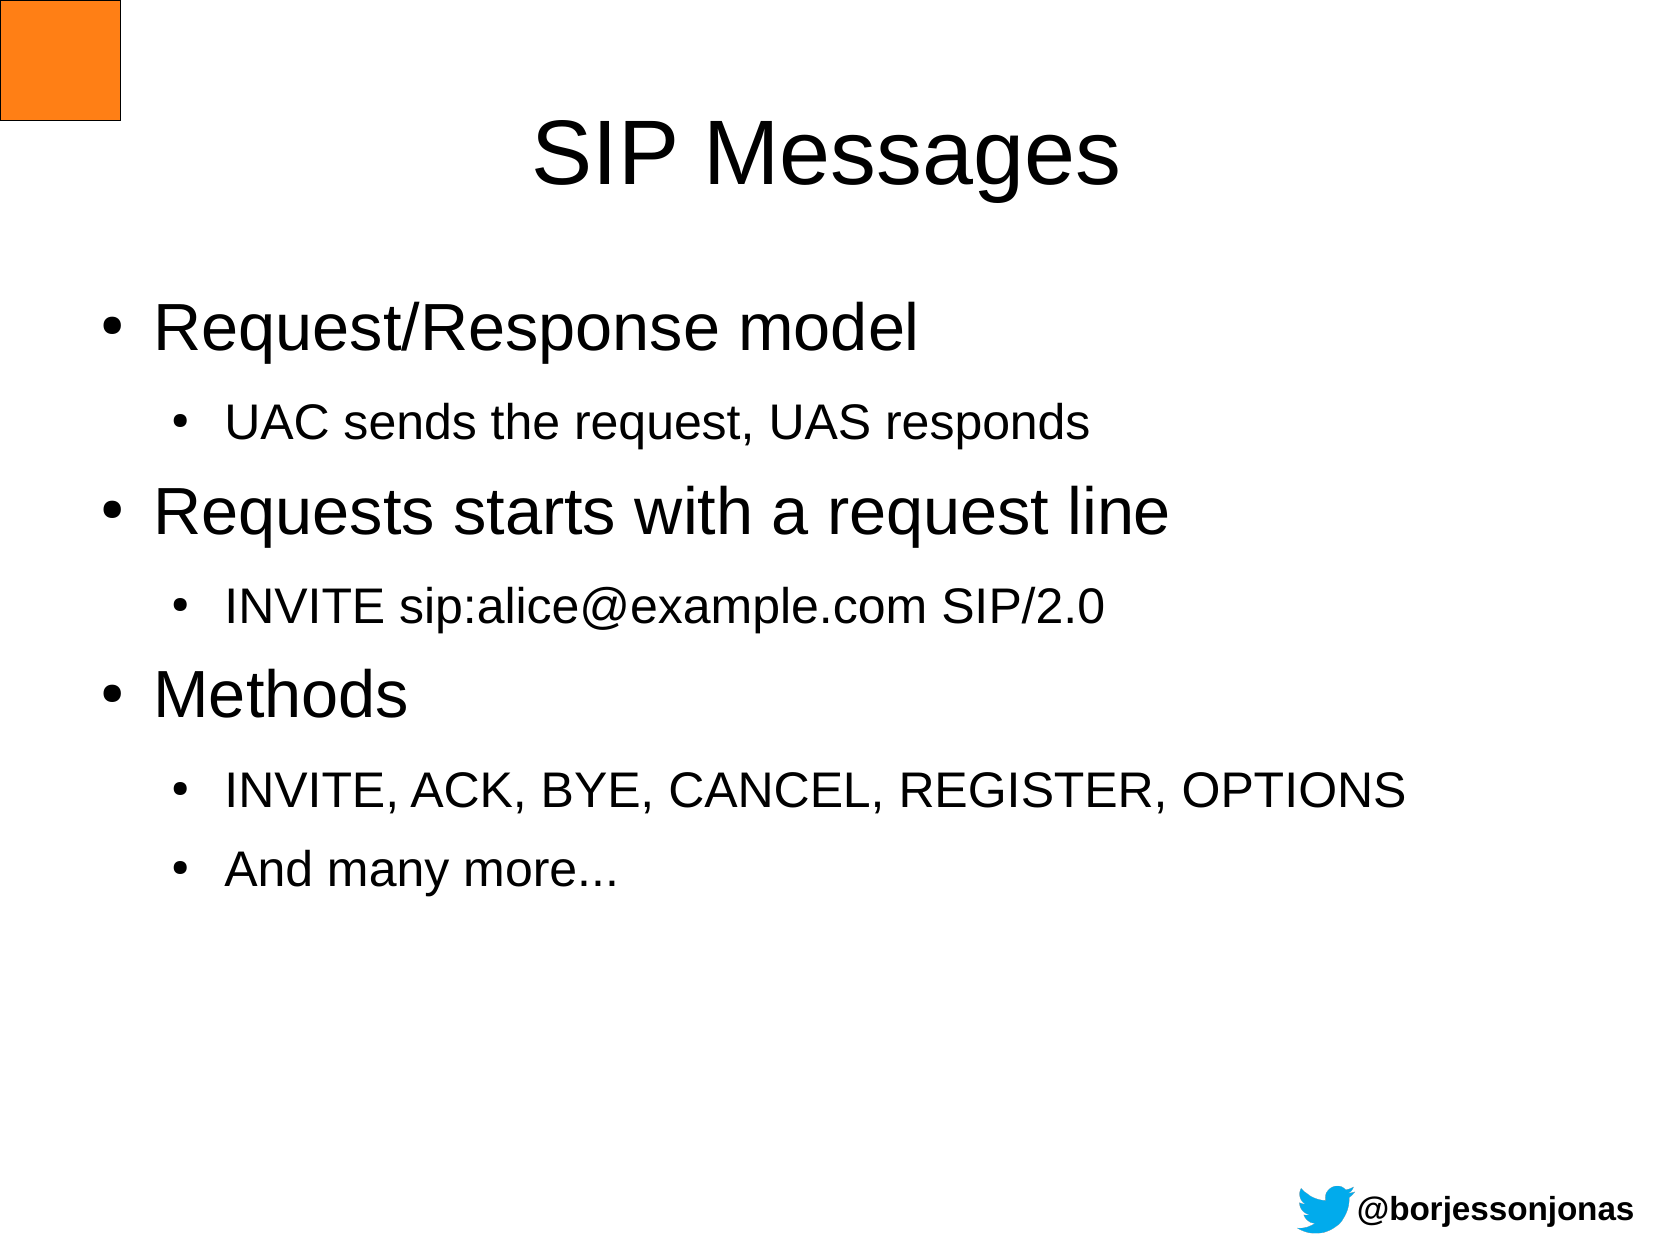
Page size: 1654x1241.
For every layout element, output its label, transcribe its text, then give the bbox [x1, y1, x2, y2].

picture [1277, 1160, 1375, 1241]
title SIP Messages [82, 49, 1571, 257]
list Request/Response model UAC sends the request, UAS responds Requests starts with a request line INVITE sip:alice@example.com SIP/2.0 Methods INVITE, ACK, BYE, CANCEL, REGISTER, OPTIONS And many more... [82, 290, 1571, 1109]
